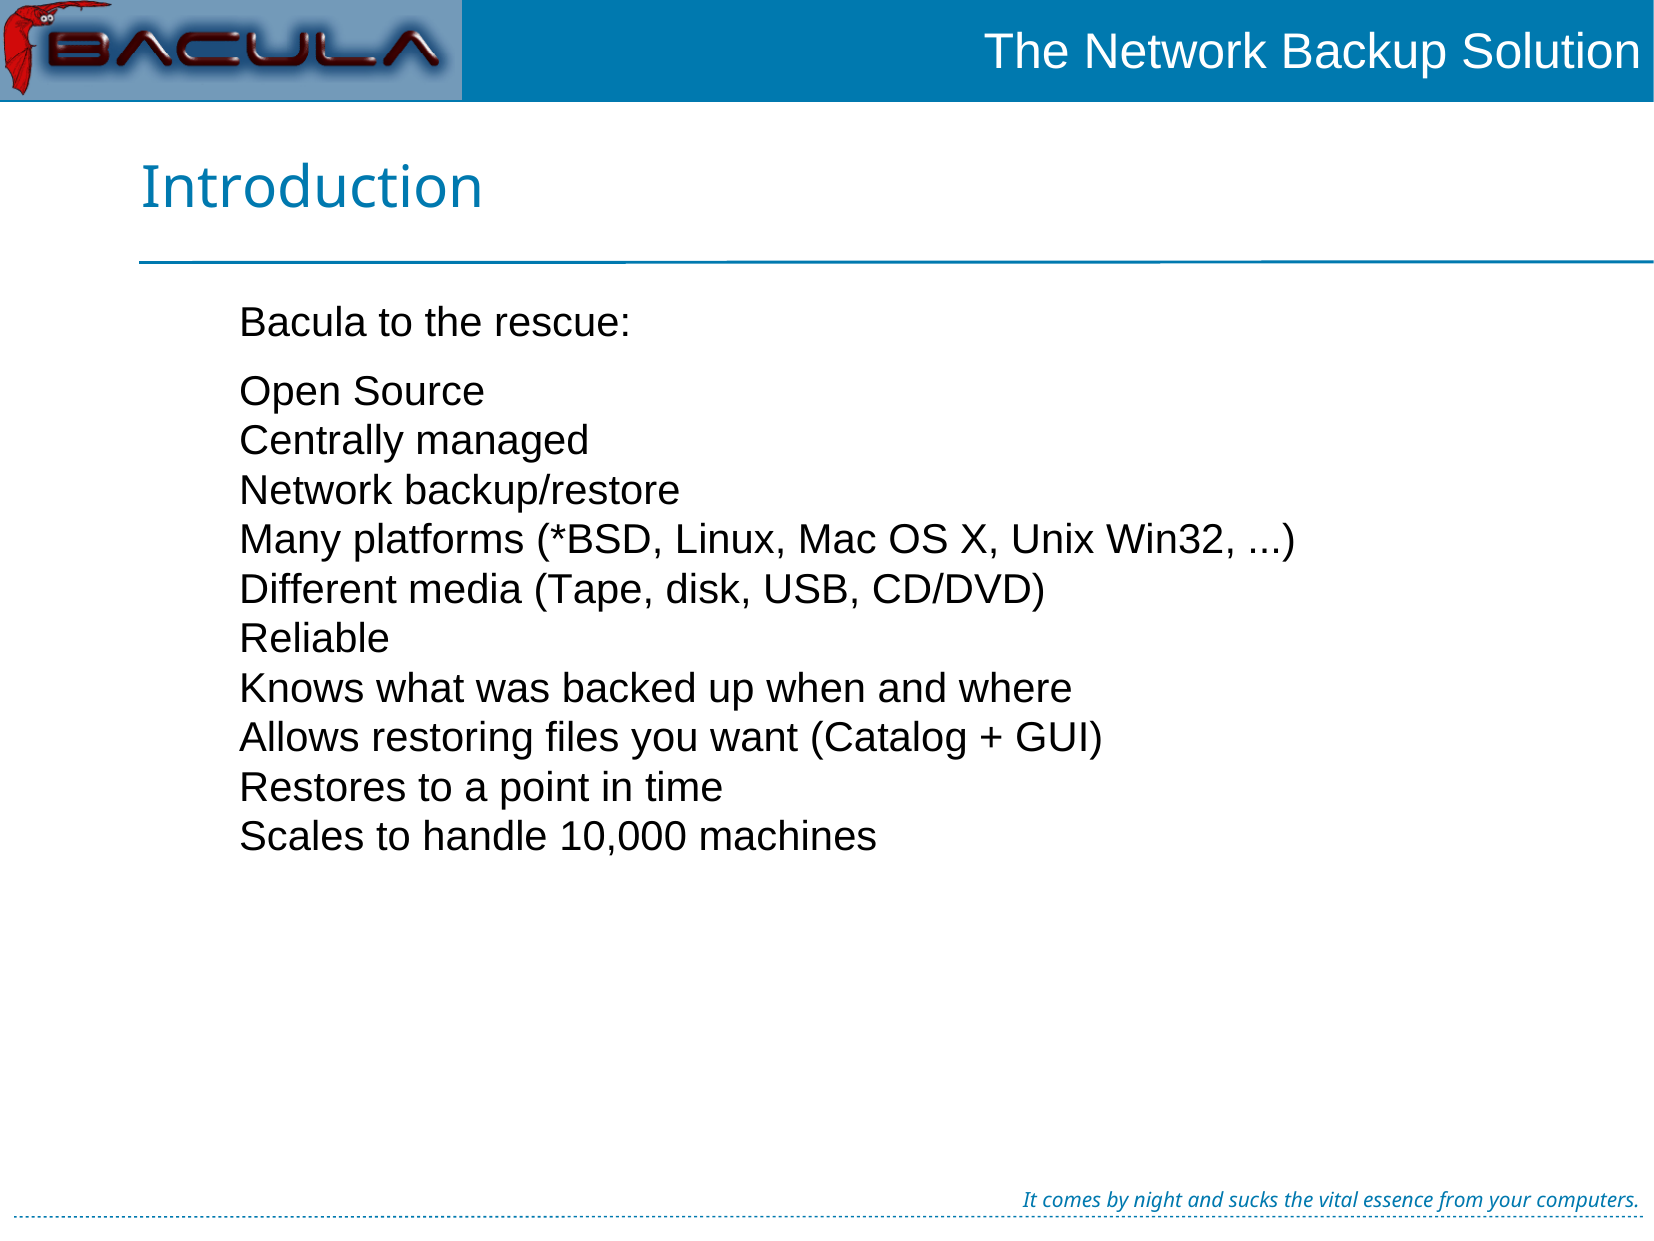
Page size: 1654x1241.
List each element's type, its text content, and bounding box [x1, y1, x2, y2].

picture [0, 0, 461, 99]
list Bacula to the rescue: Open Source Centrally managed Network backup/restore Many platforms (*BSD, Linux, Mac OS X, Unix Win32, ...) Different media (Tape, disk, USB, CD/DVD) Reliable Knows what was backed up when and where Allows restoring files you want (Catalog + GUI) Restores to a point in time Scales to handle 10,000 machines [144, 298, 1538, 1163]
title Introduction [141, 112, 1501, 226]
